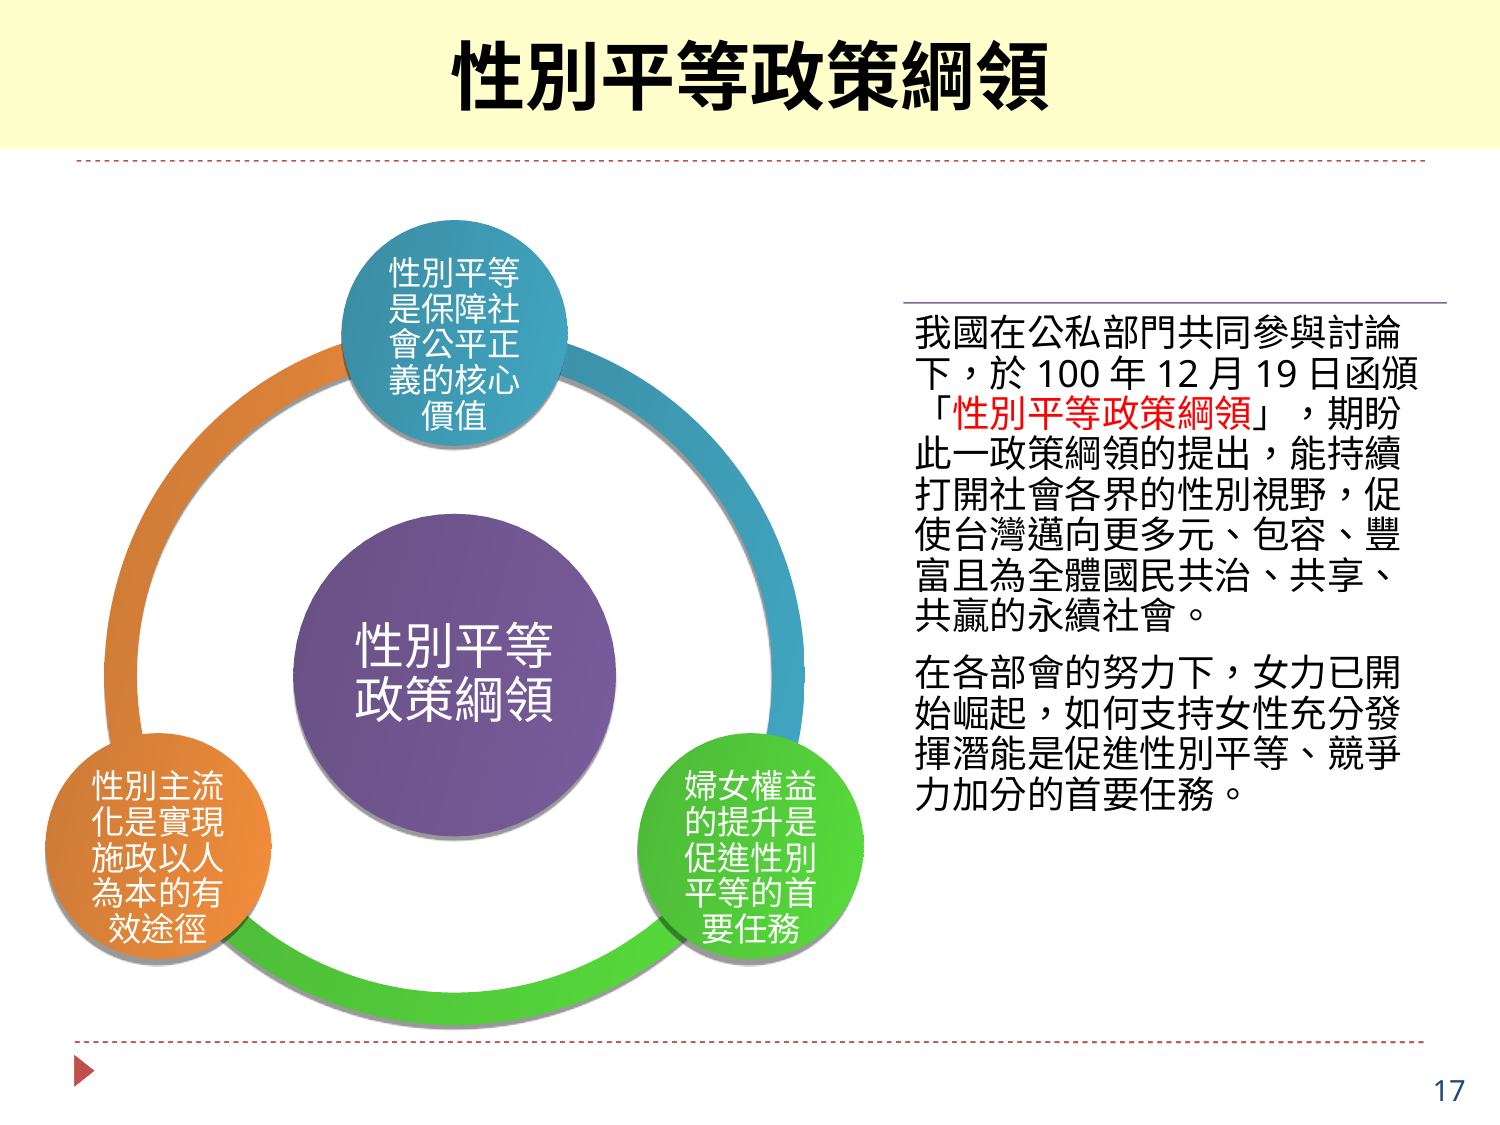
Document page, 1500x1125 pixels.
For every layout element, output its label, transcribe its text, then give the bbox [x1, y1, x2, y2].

text_box 我國在公私部門共同參與討論下，於100年12月19日函頒「性別平等政策綱領」，期盼此一政策綱領的提出，能持續打開社會各界的性別視野，促使台灣邁向更多元、包容、豐富且為全體國民共治、共享、共贏的永續社會。 在各部會的努力下，女力已開始崛起，如何支持女性充分發揮潛能是促進性別平等、競爭力加分的首要任務。 [903, 302, 1447, 905]
text_box 性別平等是保障社會公平正義的核心價值 [341, 219, 568, 446]
text_box 婦女權益的提升是促進性別平等的首要任務 [637, 733, 864, 959]
text_box 性別主流化是實現施政以人為本的有效途徑 [45, 733, 272, 959]
text_box [224, 916, 685, 1026]
text_box 17 [1417, 1065, 1500, 1125]
text_box 性別平等政策綱領 [0, 0, 1500, 150]
text_box [560, 343, 805, 743]
text_box [104, 343, 349, 743]
text_box 性別平等政策綱領 [293, 513, 617, 837]
